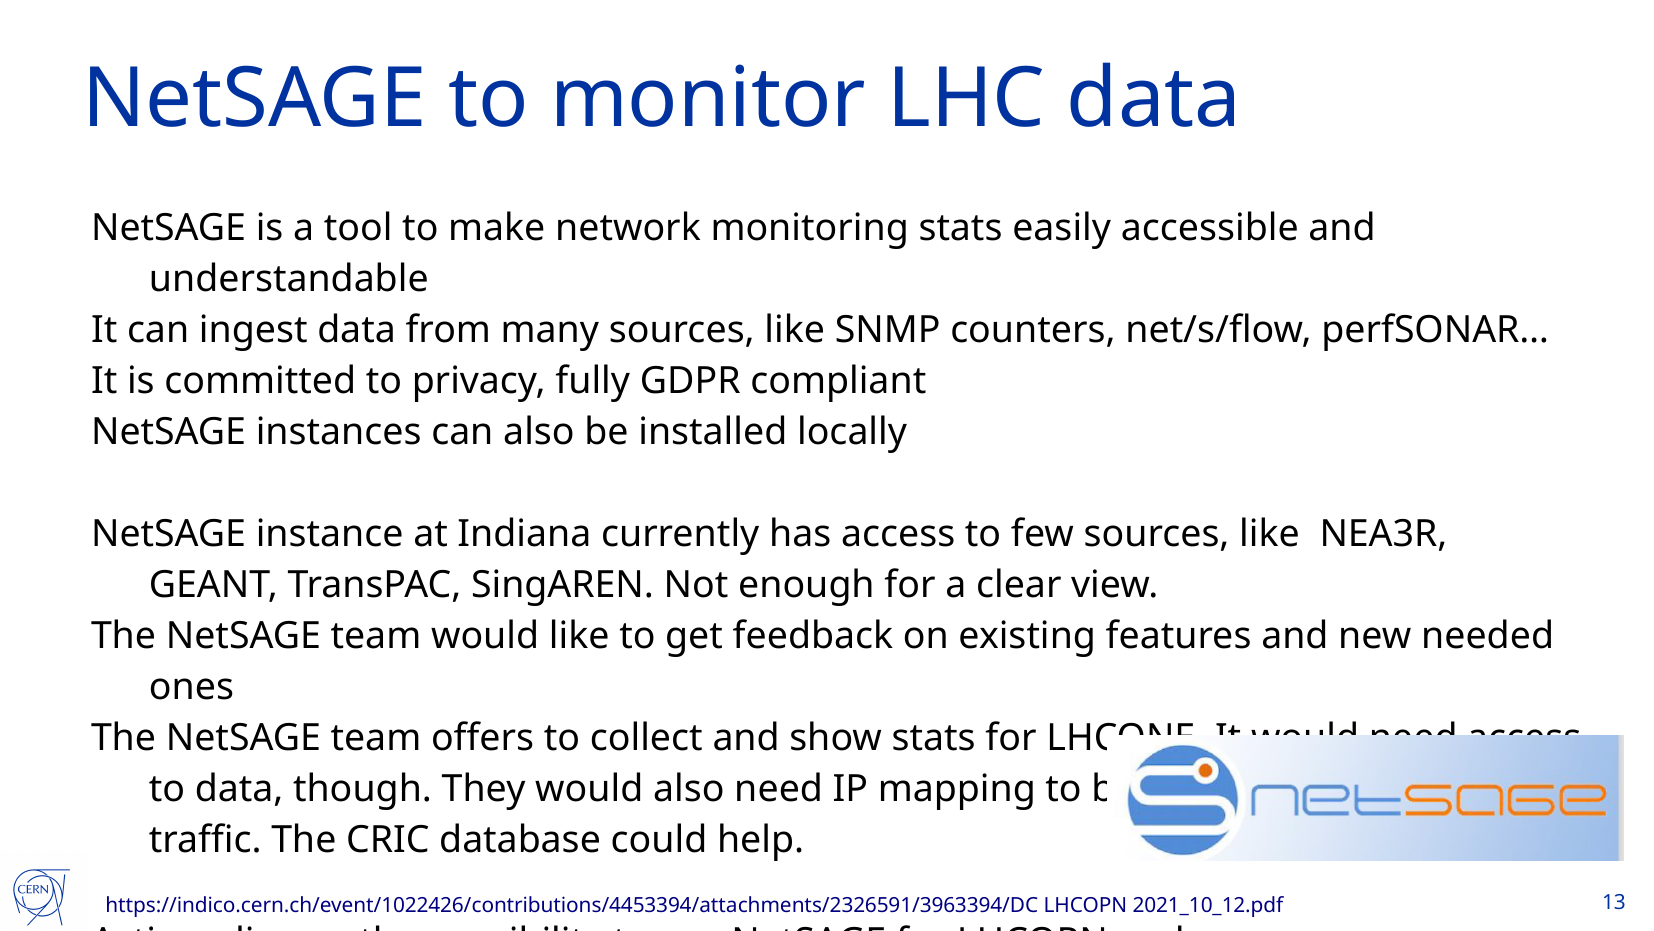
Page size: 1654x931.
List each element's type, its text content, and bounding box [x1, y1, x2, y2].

title NetSAGE to monitor LHC data [82, 37, 1571, 186]
picture [0, 850, 90, 931]
text_box https://indico.cern.ch/event/1022426/contributions/4453394/attachments/2326591/3963394/DC LHCOPN 2021_10_12.pdf [90, 882, 1585, 931]
text_box NetSAGE is a tool to make network monitoring stats easily accessible and understandable It can ingest data from many sources, like SNMP counters, net/s/flow, perfSONAR… It is committed to privacy, fully GDPR compliant NetSAGE instances can also be installed locally NetSAGE instance at Indiana currently has access to few sources, like NEA3R, GEANT, TransPAC, SingAREN. Not enough for a clear view. The NetSAGE team would like to get feedback on existing features and new needed ones The NetSAGE team offers to collect and show stats for LHCONE. It would need access to data, though. They would also need IP mapping to better understand the traffic. The CRIC database could help. Action: discuss the possibility to use NetSAGE for LHCOPN and LHCONE monitoring [76, 193, 1601, 918]
picture [1107, 735, 1624, 861]
